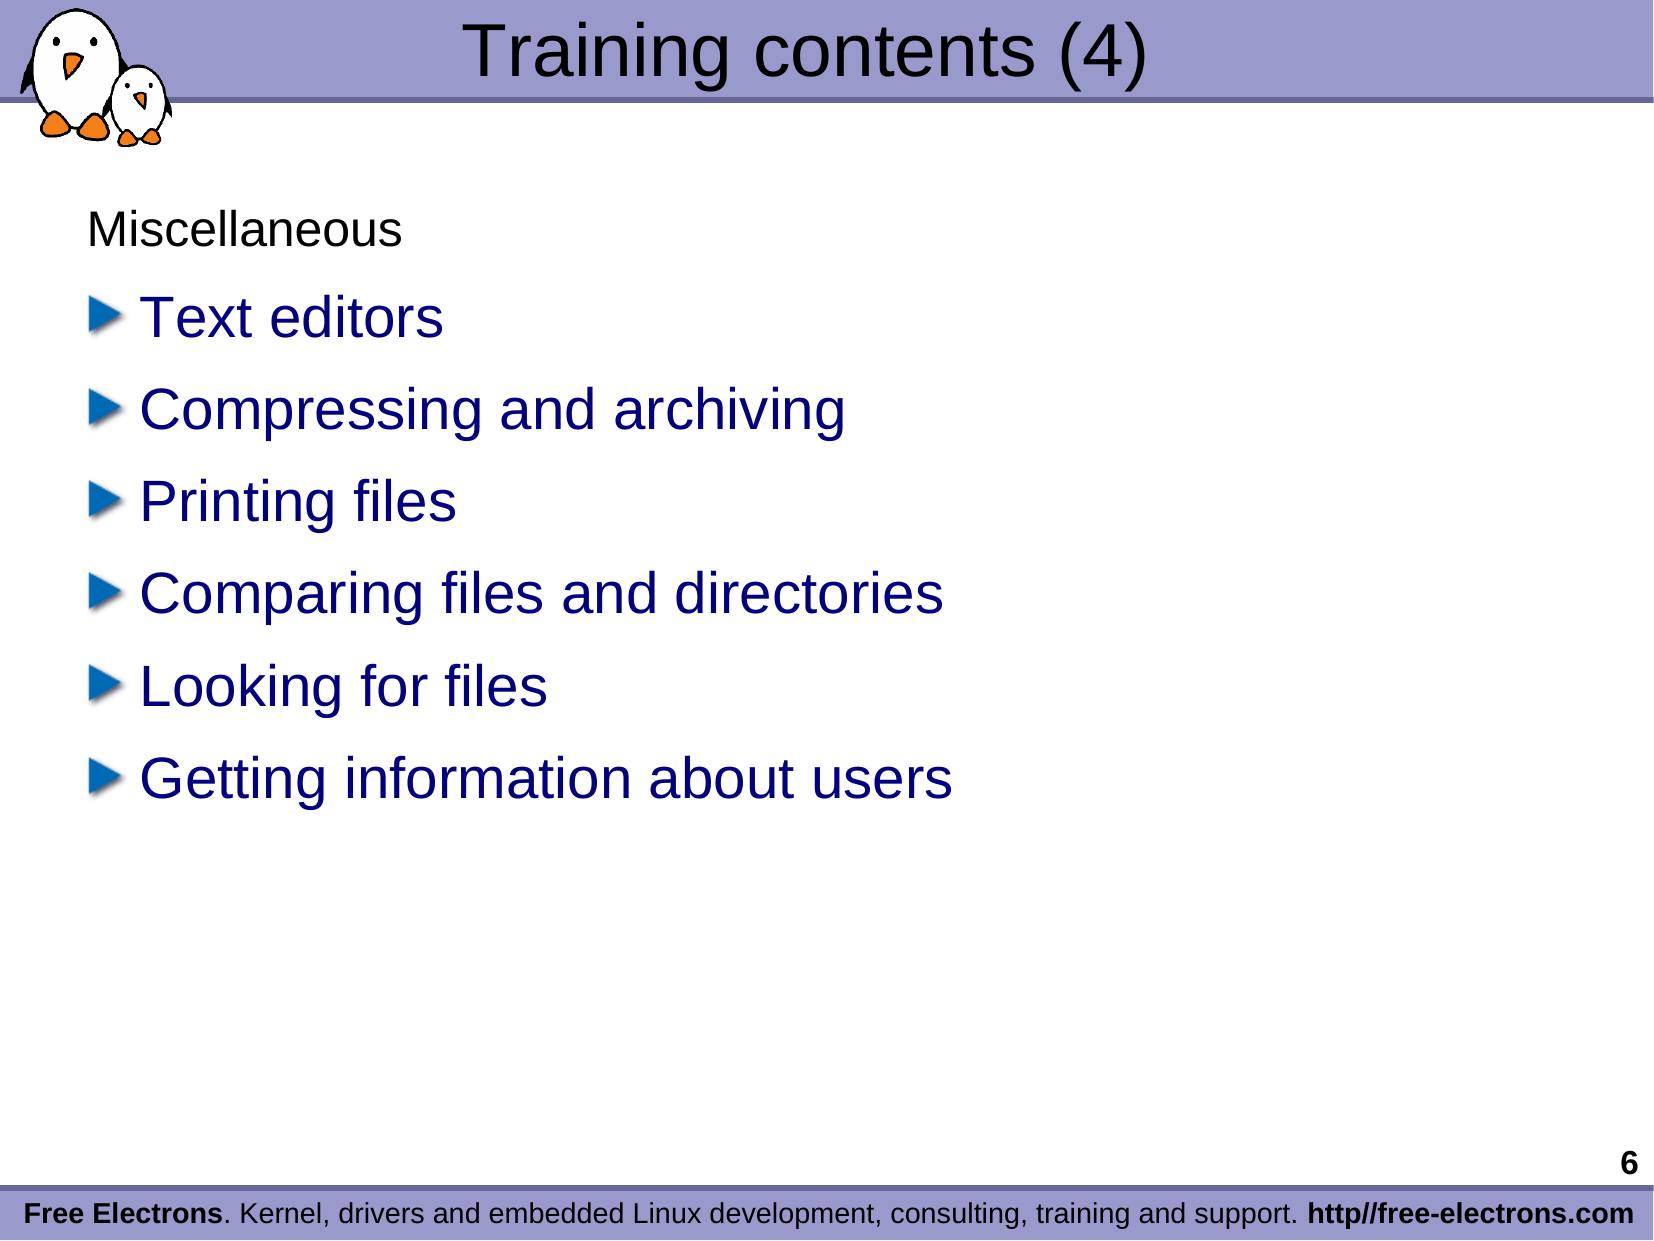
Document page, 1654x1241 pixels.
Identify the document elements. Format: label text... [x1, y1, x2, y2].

list Miscellaneous Text editors Compressing and archiving Printing files Comparing files and directories Looking for files Getting information about users [68, 201, 1592, 1118]
picture [20, 8, 172, 147]
title Training contents (4) [60, 0, 1551, 101]
